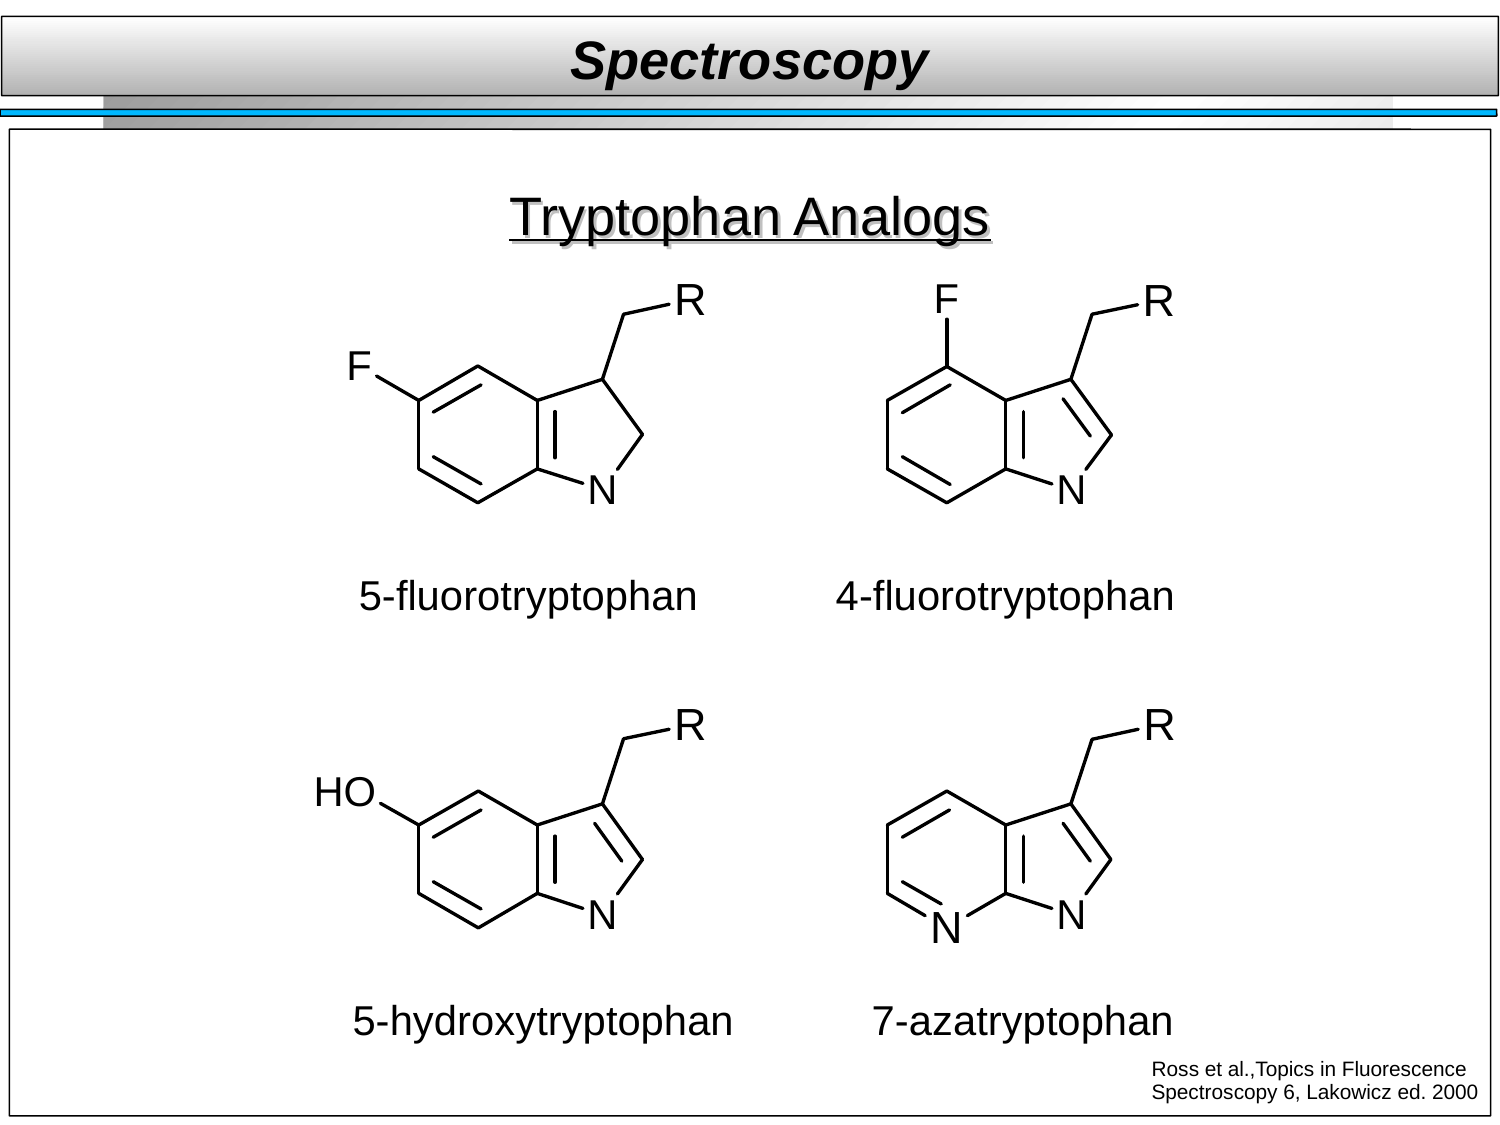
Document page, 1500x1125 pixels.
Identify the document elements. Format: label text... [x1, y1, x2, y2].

title Tryptophan Analogs [112, 120, 1388, 308]
text_box Spectroscopy [1, 16, 1499, 96]
text_box 5-hydroxytryptophan 7-azatryptophan [337, 986, 1190, 1052]
text_box [9, 129, 1491, 1116]
text_box Ross et al.,Topics in Fluorescence Spectroscopy 6, Lakowicz ed. 2000 [1136, 1050, 1500, 1125]
text_box 5-fluorotryptophan 4-fluorotryptophan [343, 561, 1191, 627]
text_box [0, 109, 1497, 117]
chart [312, 273, 1178, 956]
